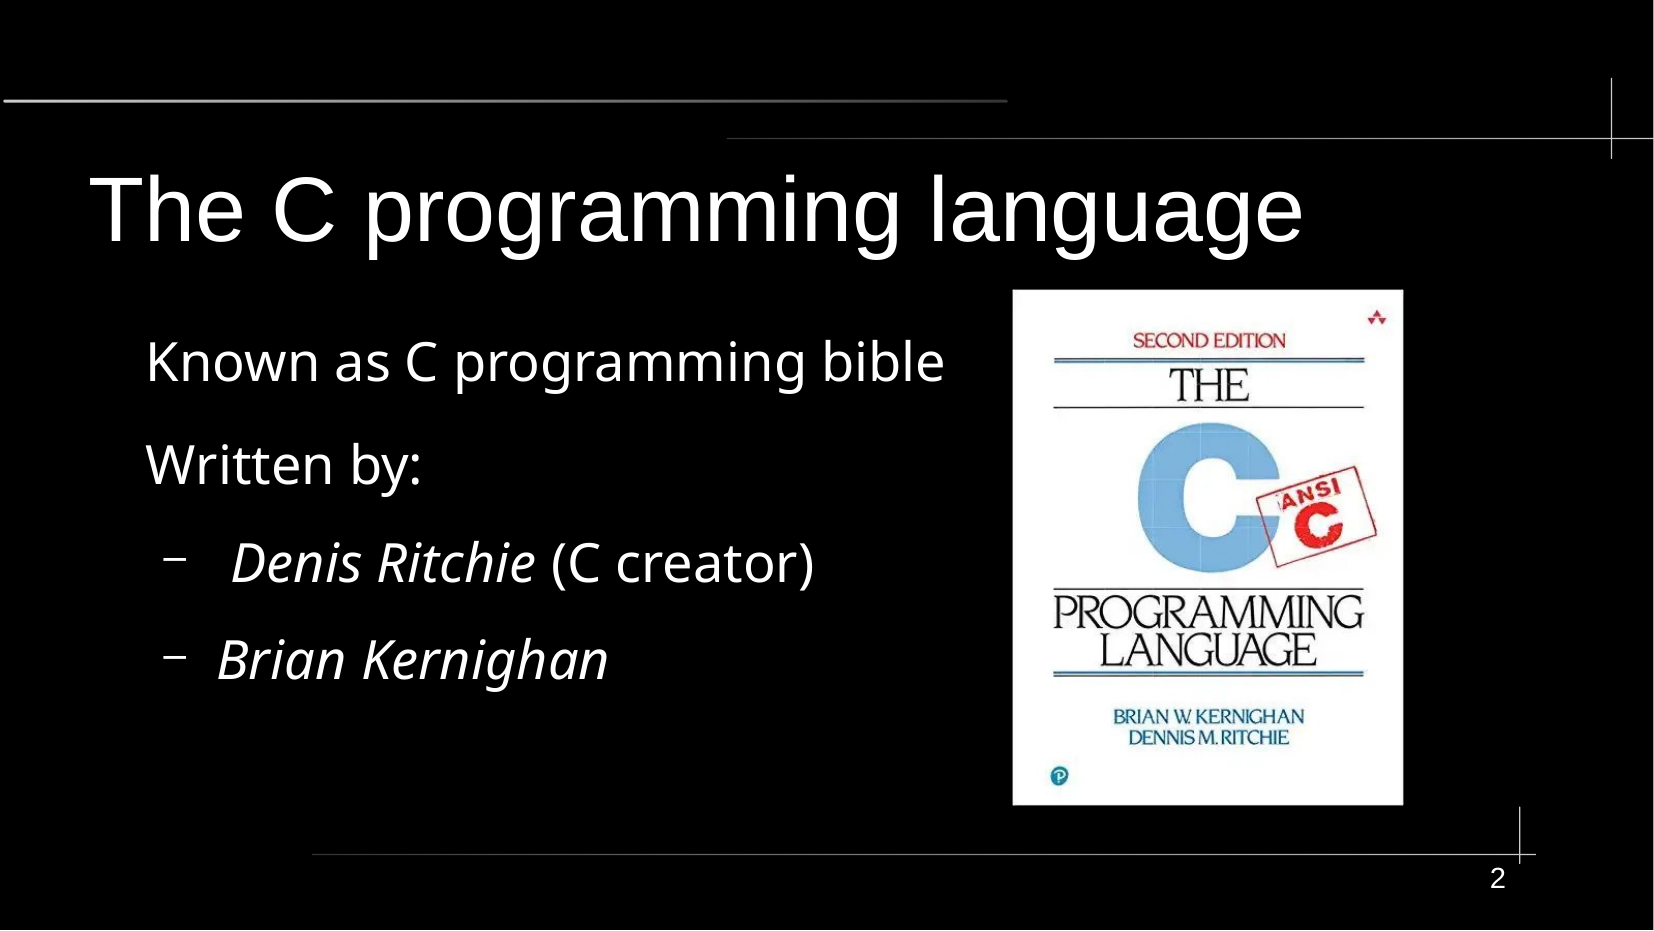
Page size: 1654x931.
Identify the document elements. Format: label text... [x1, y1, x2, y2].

list Known as C programming bible Written by: Denis Ritchie (C creator) Brian Kernighan [75, 323, 1564, 863]
picture [1012, 289, 1404, 806]
title The C programming language [88, 156, 1654, 263]
